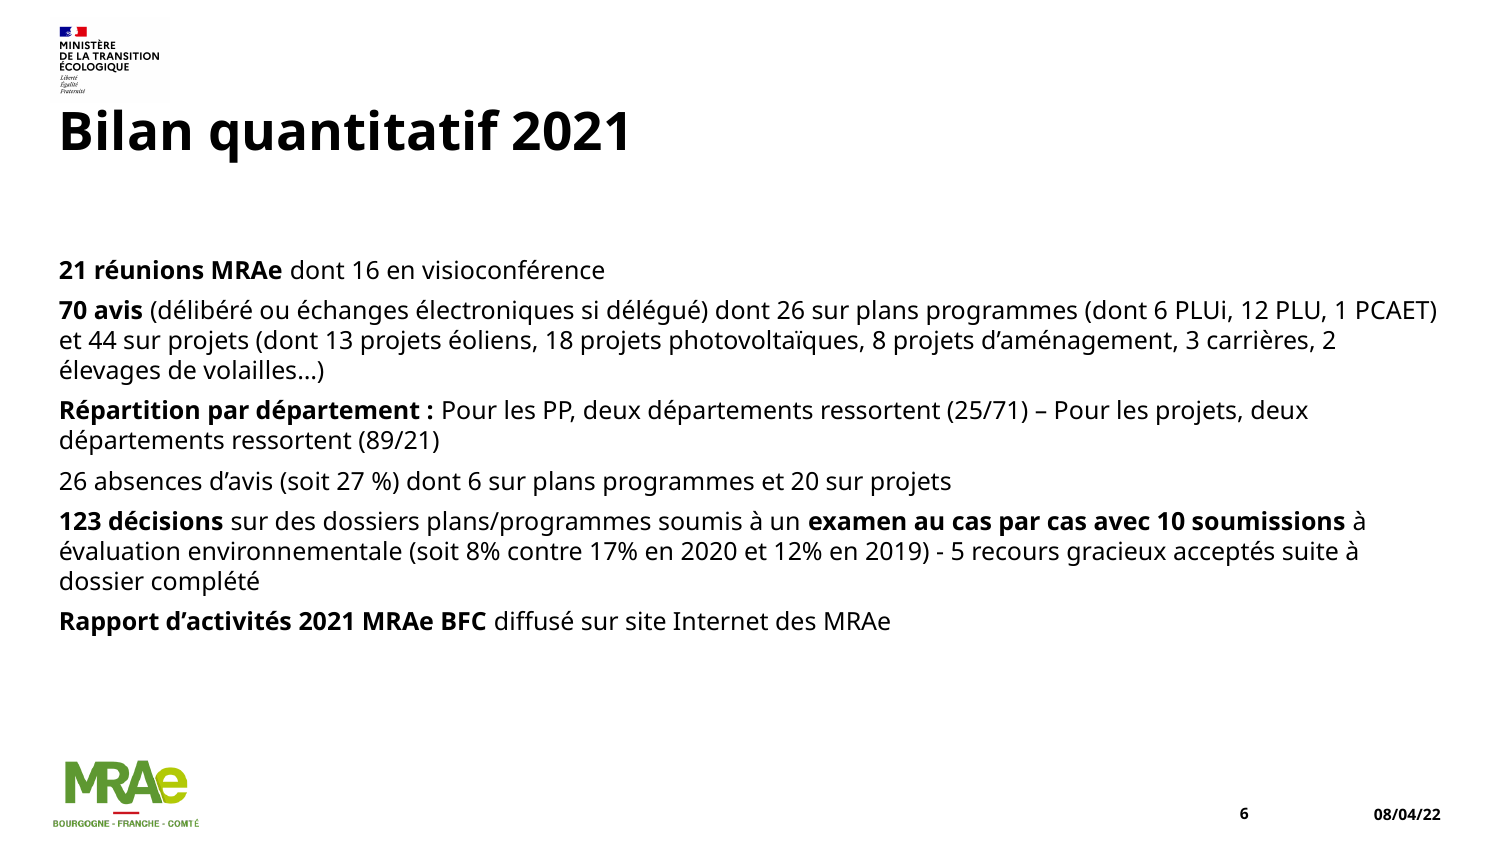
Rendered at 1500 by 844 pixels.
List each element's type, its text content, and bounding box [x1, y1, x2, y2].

list 21 réunions MRAe dont 16 en visioconférence 70 avis (délibéré ou échanges électroniques si délégué) dont 26 sur plans programmes (dont 6 PLUi, 12 PLU, 1 PCAET) et 44 sur projets (dont 13 projets éoliens, 18 projets photovoltaïques, 8 projets d’aménagement, 3 carrières, 2 élevages de volailles…) Répartition par département : Pour les PP, deux départements ressortent (25/71) – Pour les projets, deux départements ressortent (89/21) 26 absences d’avis (soit 27 %) dont 6 sur plans programmes et 20 sur projets 123 décisions sur des dossiers plans/programmes soumis à un examen au cas par cas avec 10 soumissions à évaluation environnementale (soit 8% contre 17% en 2020 et 12% en 2019) - 5 recours gracieux acceptés suite à dossier complété Rapport d’activités 2021 MRAe BFC diffusé sur site Internet des MRAe [59, 254, 1441, 706]
slide_number <numéro> [1027, 784, 1249, 844]
title Bilan quantitatif 2021 [59, 104, 1441, 223]
picture [45, 752, 207, 838]
slide_number 08/04/22 [1249, 784, 1441, 844]
picture [50, 17, 170, 103]
